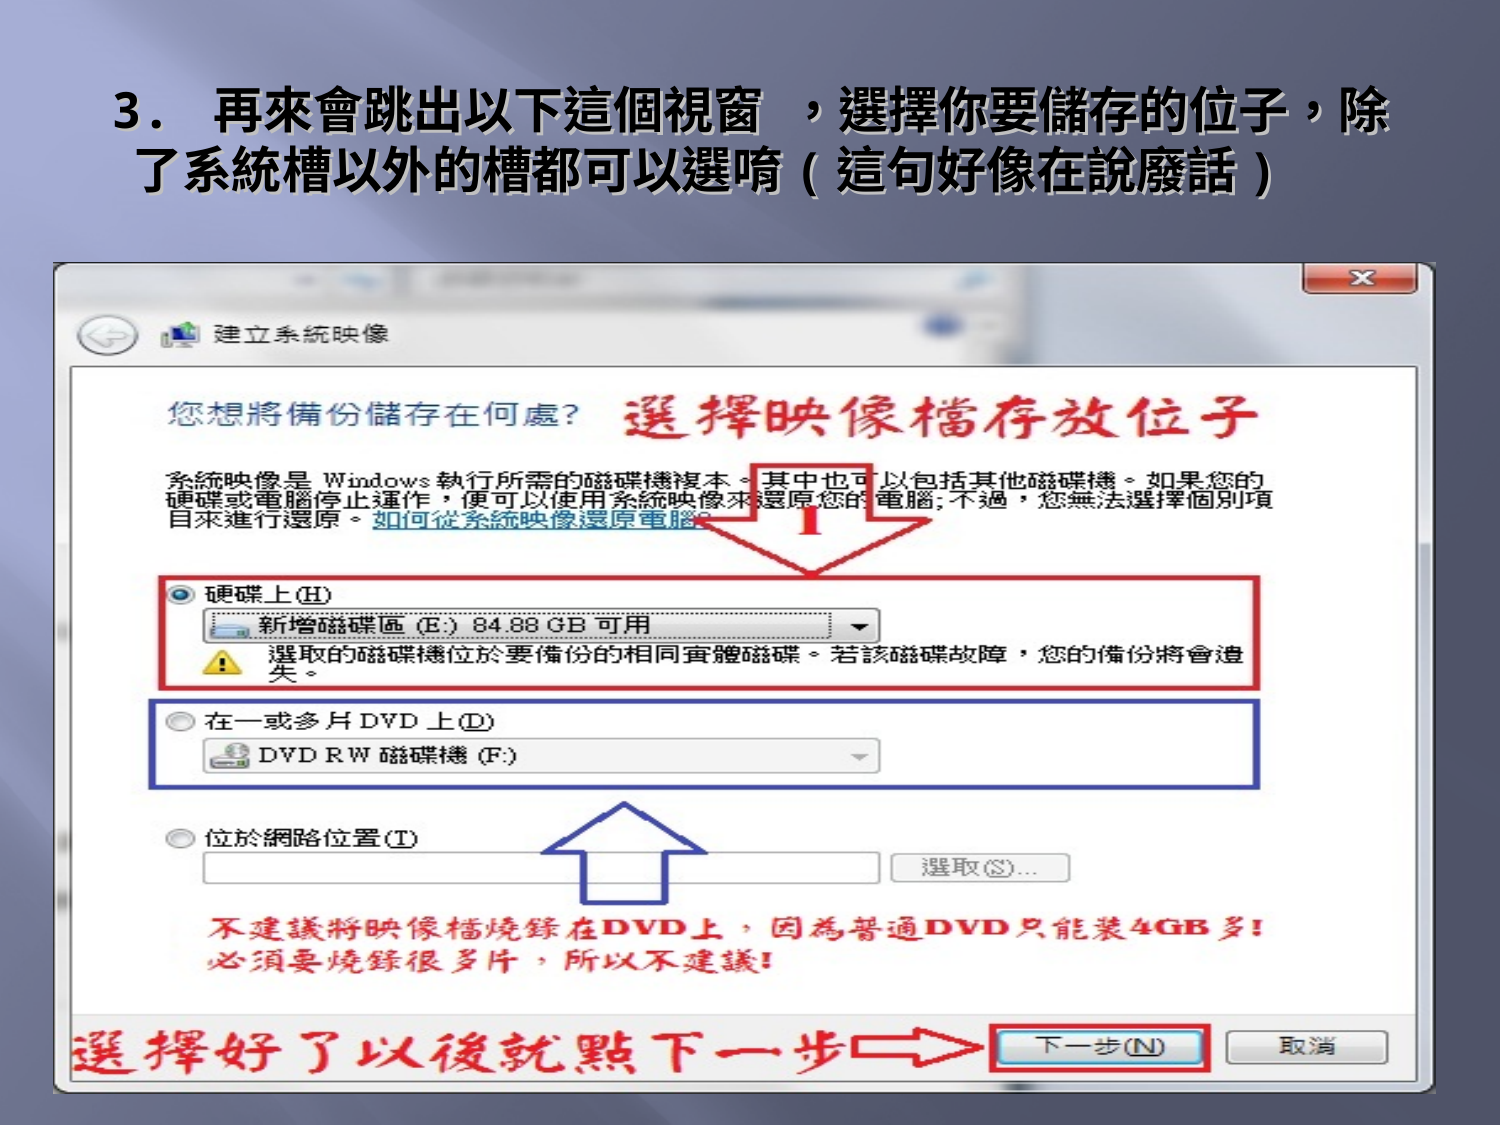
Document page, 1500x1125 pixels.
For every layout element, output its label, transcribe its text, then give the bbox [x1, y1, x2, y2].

picture [53, 262, 1436, 1095]
title 3. 再來會跳出以下這個視窗 ，選擇你要儲存的位子，除了系統槽以外的槽都可以選唷(這句好像在說廢話) [75, 45, 1426, 233]
